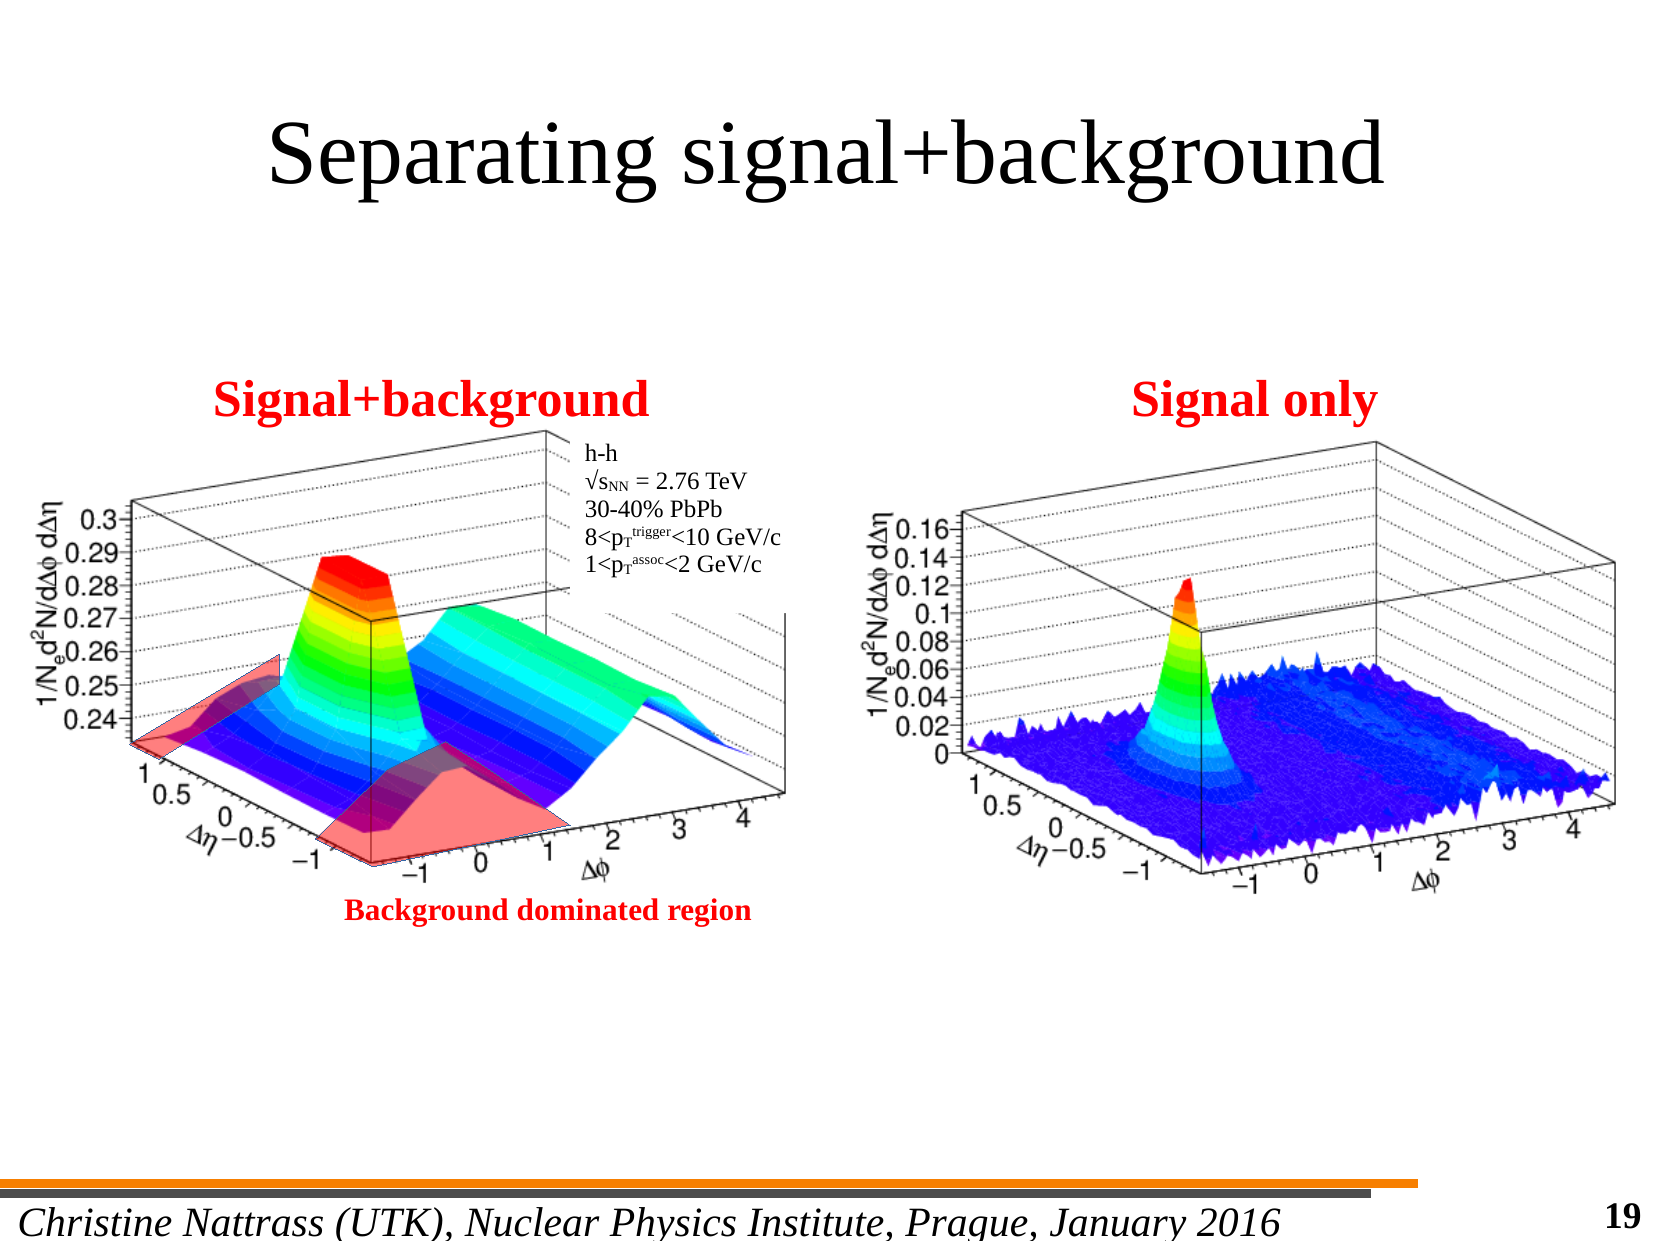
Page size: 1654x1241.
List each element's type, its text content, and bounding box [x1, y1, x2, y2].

text_box [315, 741, 571, 867]
title Separating signal+background [82, 49, 1571, 257]
text_box Background dominated region [315, 885, 490, 958]
text_box Signal+background [198, 362, 694, 436]
picture [0, 393, 1654, 1231]
text_box h-h √sNN = 2.76 TeV 30-40% PbPb 8<pTtrigger<10 GeV/c 1<pTassoc<2 GeV/c [570, 432, 811, 614]
text_box [129, 654, 280, 760]
text_box Signal only [1007, 362, 1503, 436]
